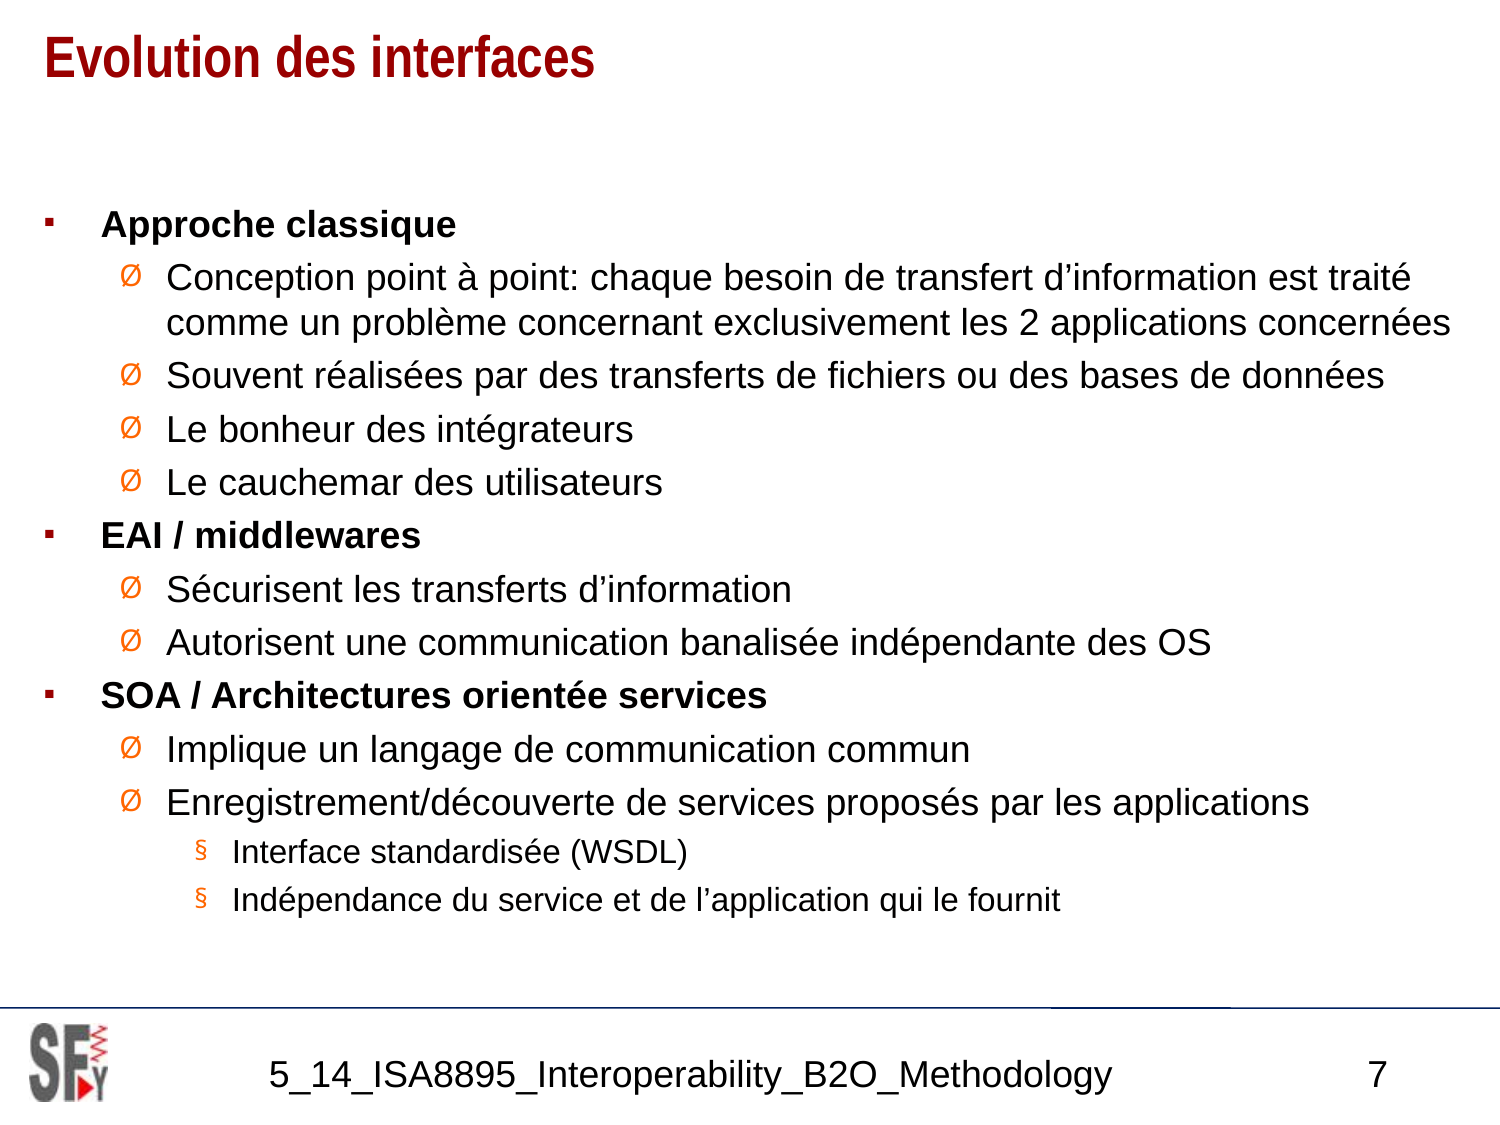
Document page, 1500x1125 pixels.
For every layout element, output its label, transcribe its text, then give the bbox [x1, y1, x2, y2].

picture [29, 1023, 108, 1102]
list Approche classique Conception point à point: chaque besoin de transfert d’information est traité comme un problème concernant exclusivement les 2 applications concernées Souvent réalisées par des transferts de fichiers ou des bases de données Le bonheur des intégrateurs Le cauchemar des utilisateurs EAI / middlewares Sécurisent les transferts d’information Autorisent une communication banalisée indépendante des OS SOA / Architectures orientée services Implique un langage de communication commun Enregistrement/découverte de services proposés par les applications Interface standardisée (WSDL) Indépendance du service et de l’application qui le fournit [29, 184, 1471, 988]
slide_number <numéro> [1352, 1034, 1490, 1103]
title Evolution des interfaces [29, 12, 1471, 138]
footer 5_14_ISA8895_Interoperability_B2O_Methodology [253, 1034, 1336, 1103]
